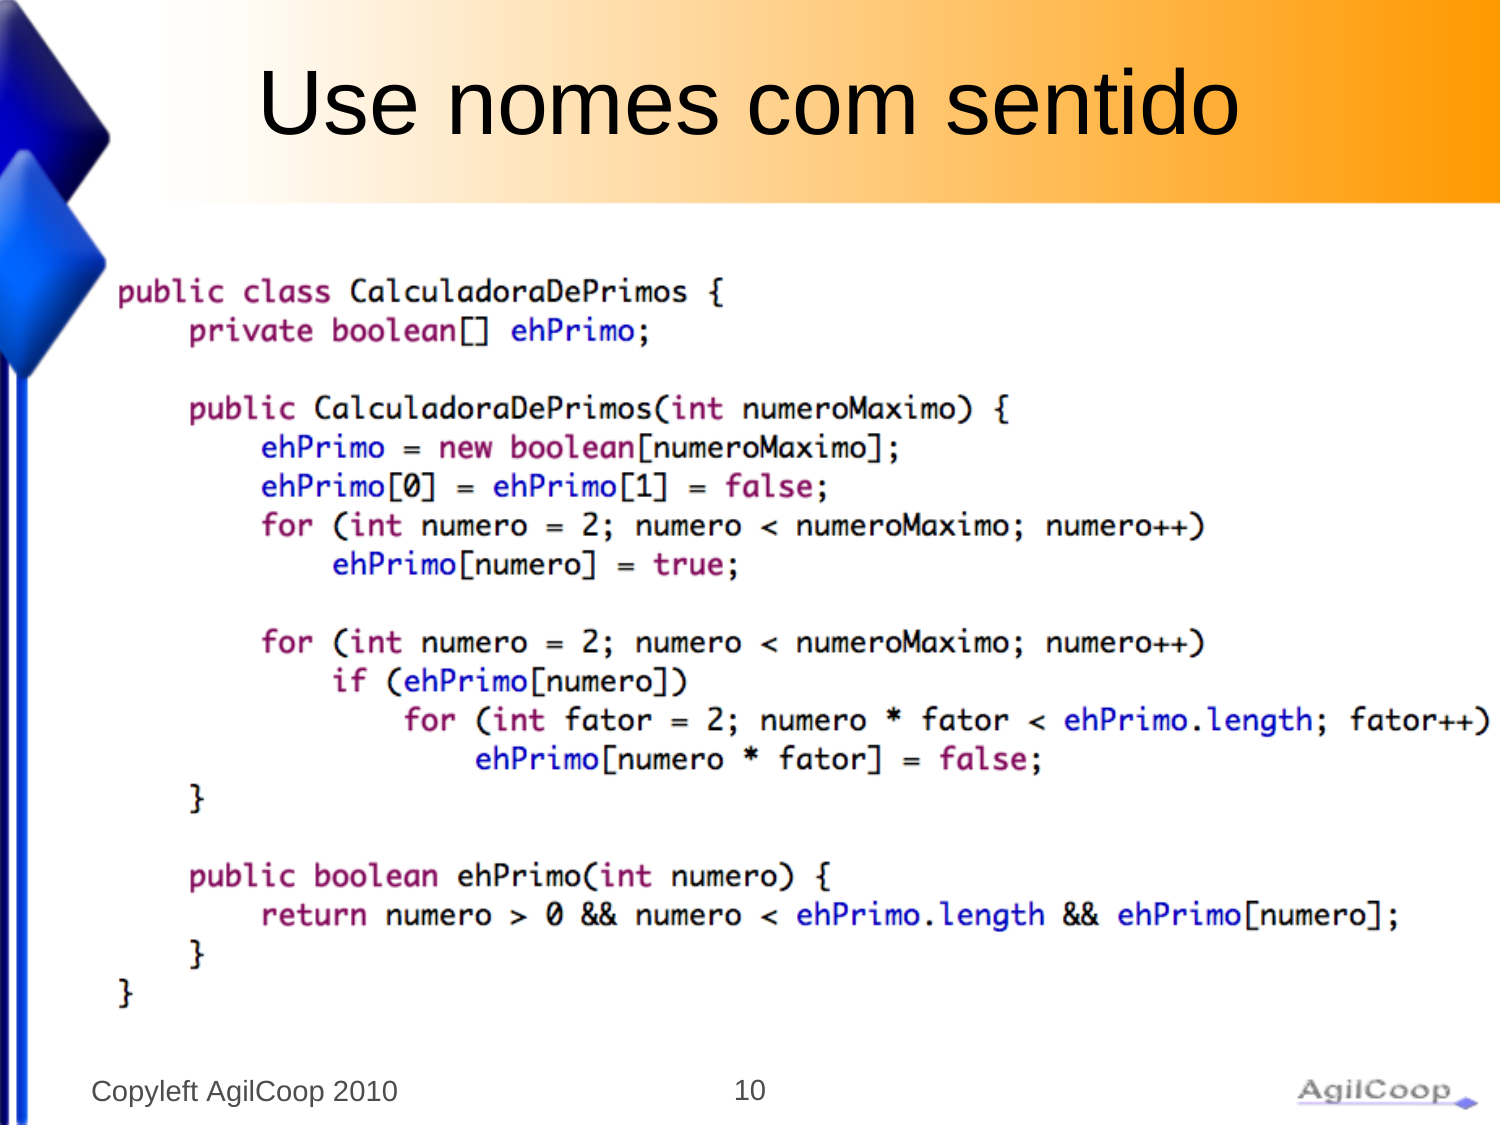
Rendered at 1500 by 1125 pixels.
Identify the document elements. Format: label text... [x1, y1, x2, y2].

picture [0, 0, 1500, 1125]
list [112, 243, 1426, 1006]
title Use nomes com sentido [75, 8, 1426, 197]
